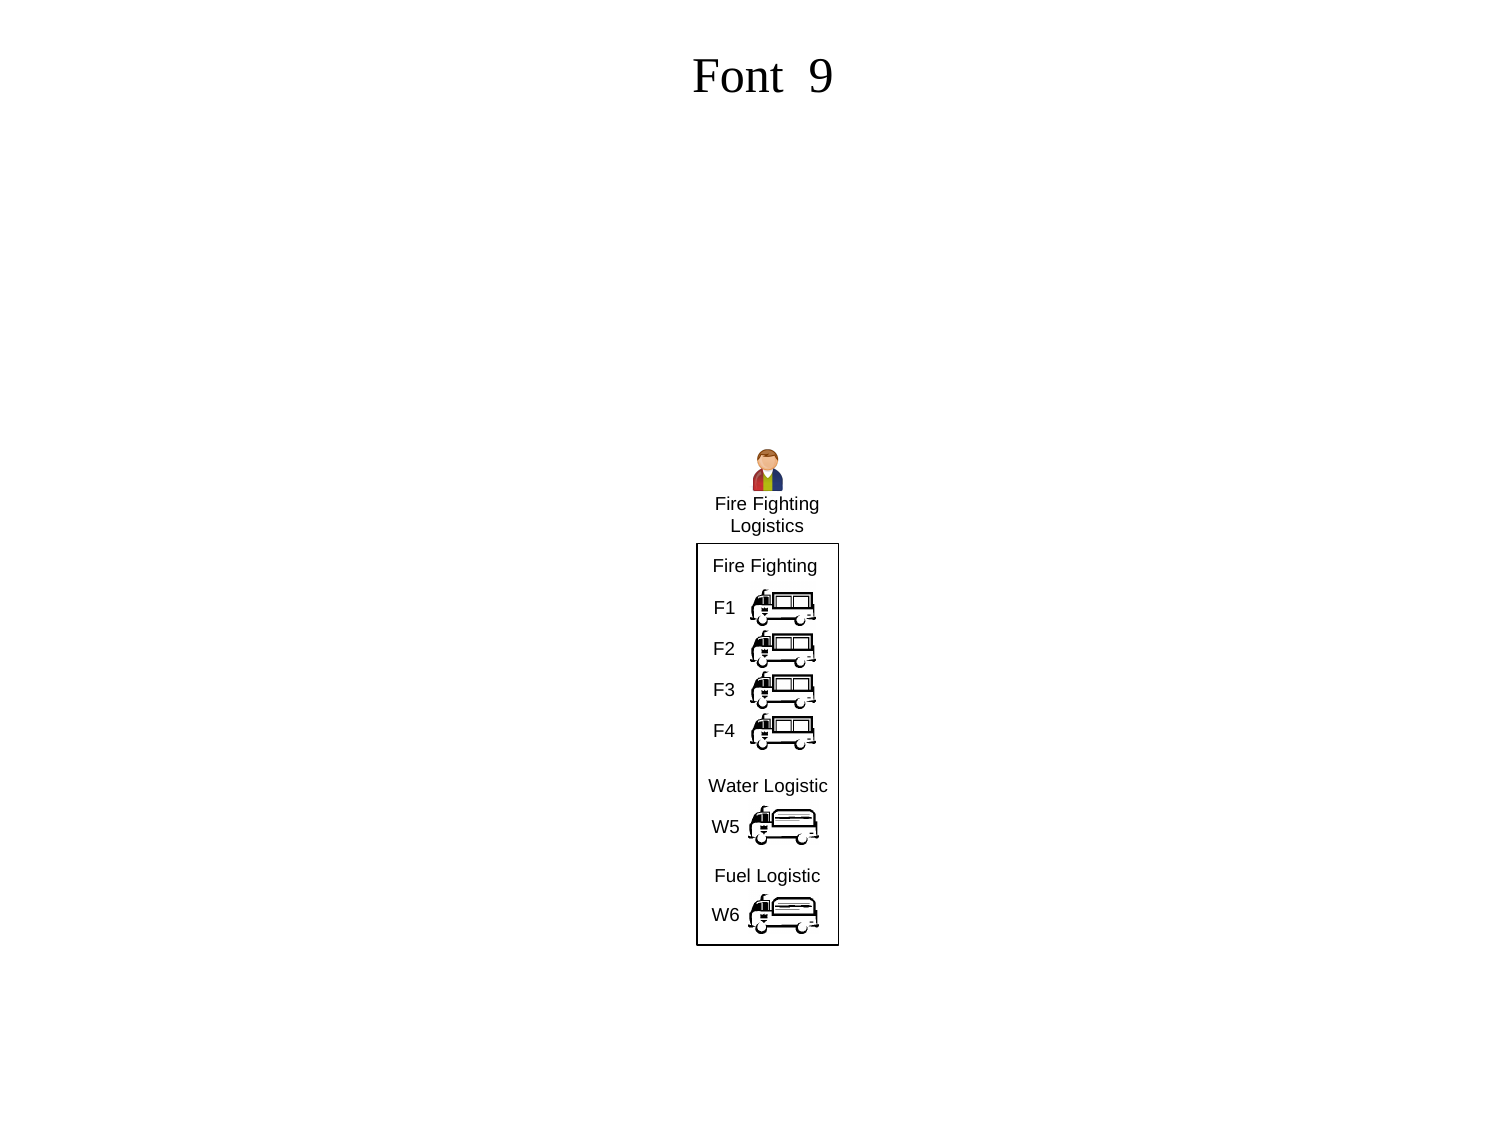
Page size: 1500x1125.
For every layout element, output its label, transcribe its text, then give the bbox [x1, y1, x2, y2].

text_box Water Logistic [693, 765, 845, 826]
text_box F1 [699, 588, 751, 626]
picture [748, 797, 819, 845]
text_box Fire Fighting [698, 546, 833, 585]
text_box Font 9 [677, 35, 849, 111]
text_box F4 [698, 711, 751, 750]
text_box F2 [698, 629, 751, 668]
text_box Fire Fighting Logistics [699, 483, 835, 545]
picture [748, 917, 819, 934]
picture [744, 448, 792, 497]
text_box F3 [698, 670, 751, 708]
text_box Fuel Logistic [699, 856, 851, 917]
picture [750, 581, 816, 750]
text_box W5 [696, 807, 748, 845]
text_box W6 [696, 895, 748, 934]
